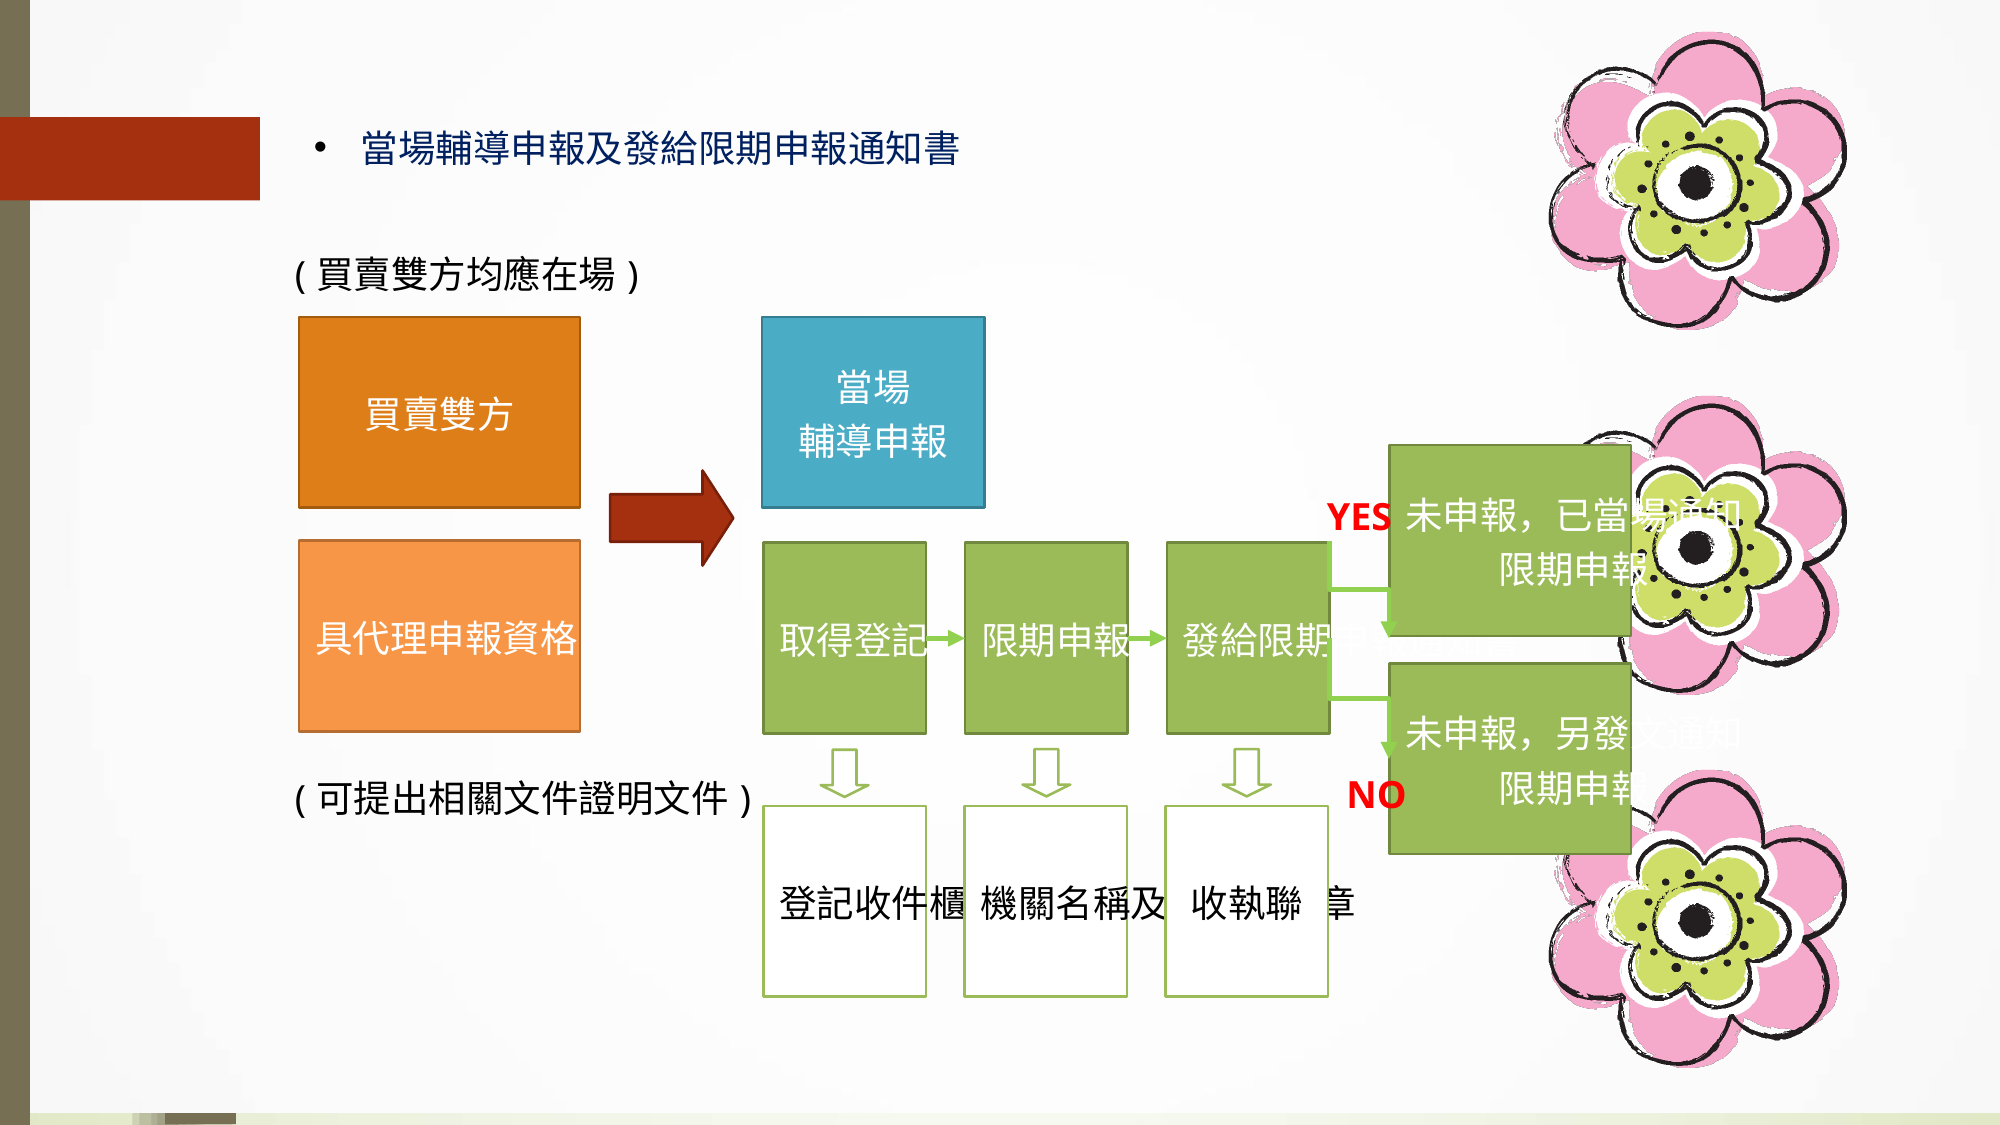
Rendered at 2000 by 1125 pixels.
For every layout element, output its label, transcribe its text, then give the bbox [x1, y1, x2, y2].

text_box 限期申報通知書簽核 [965, 542, 1128, 734]
text_box YES [1312, 482, 1407, 544]
picture [1539, 761, 1861, 1083]
text_box 機關名稱及首長簽字章 [964, 805, 1128, 997]
text_box 當場 輔導申報 [761, 316, 985, 508]
text_box 未申報，已當場通知 限期申報 [1389, 445, 1631, 636]
text_box 發給限期申報通知書 [1166, 542, 1330, 734]
text_box 取得登記收件字號 [763, 542, 926, 734]
text_box 未申報，另發文通知 限期申報 [1389, 663, 1631, 855]
picture [30, 1113, 132, 1125]
picture [1635, 787, 1642, 795]
picture [1632, 569, 1637, 583]
picture [1539, 23, 1861, 346]
text_box 當場輔導申報及發給限期申報通知書 [299, 111, 1617, 218]
text_box 具代理申報資格 [299, 540, 581, 732]
picture [1635, 568, 1642, 576]
text_box (買賣雙方均應在場) [280, 237, 802, 298]
picture [1539, 387, 1861, 710]
picture [1632, 788, 1637, 802]
text_box [0, 0, 2000, 1125]
text_box 買賣雙方 [299, 316, 581, 508]
text_box 登記收件櫃台 [763, 805, 926, 997]
text_box NO [1331, 760, 1426, 822]
text_box 收執聯 [1165, 805, 1329, 997]
text_box (可提出相關文件證明文件) [280, 761, 802, 823]
picture [236, 1113, 2000, 1125]
